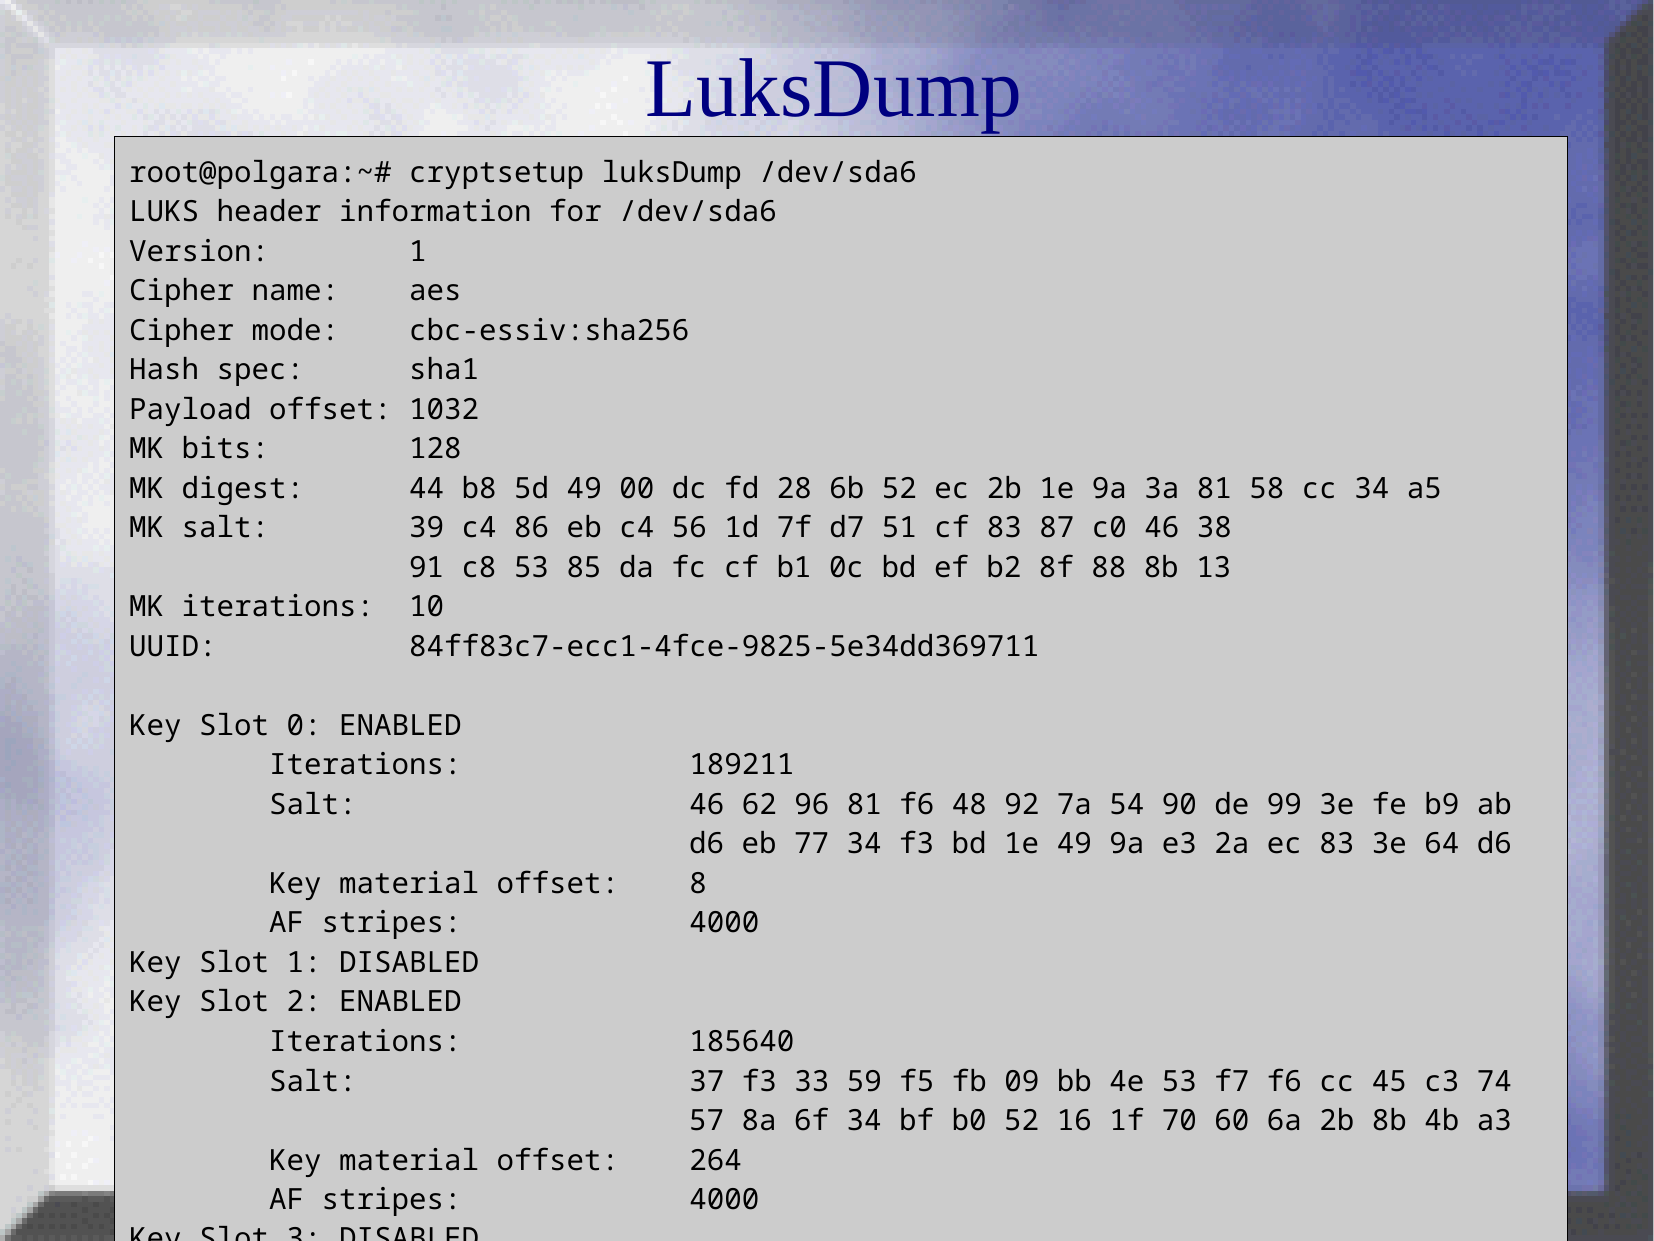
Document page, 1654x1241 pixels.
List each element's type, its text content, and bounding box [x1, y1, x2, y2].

title LuksDump [118, 37, 1550, 136]
text_box root@polgara:~# cryptsetup luksDump /dev/sda6 LUKS header information for /dev/sda6 Version: 1 Cipher name: aes Cipher mode: cbc-essiv:sha256 Hash spec: sha1 Payload offset: 1032 MK bits: 128 MK digest: 44 b8 5d 49 00 dc fd 28 6b 52 ec 2b 1e 9a 3a 81 58 cc 34 a5 MK salt: 39 c4 86 eb c4 56 1d 7f d7 51 cf 83 87 c0 46 38 91 c8 53 85 da fc cf b1 0c bd ef b2 8f 88 8b 13 MK iterations: 10 UUID: 84ff83c7-ecc1-4fce-9825-5e34dd369711 Key Slot 0: ENABLED Iterations: 189211 Salt: 46 62 96 81 f6 48 92 7a 54 90 de 99 3e fe b9 ab d6 eb 77 34 f3 bd 1e 49 9a e3 2a ec 83 3e 64 d6 Key material offset: 8 AF stripes: 4000 Key Slot 1: DISABLED Key Slot 2: ENABLED Iterations: 185640 Salt: 37 f3 33 59 f5 fb 09 bb 4e 53 f7 f6 cc 45 c3 74 57 8a 6f 34 bf b0 52 16 1f 70 60 6a 2b 8b 4b a3 Key material offset: 264 AF stripes: 4000 Key Slot 3: DISABLED (...) [114, 136, 1568, 1138]
picture [0, 0, 1654, 1241]
